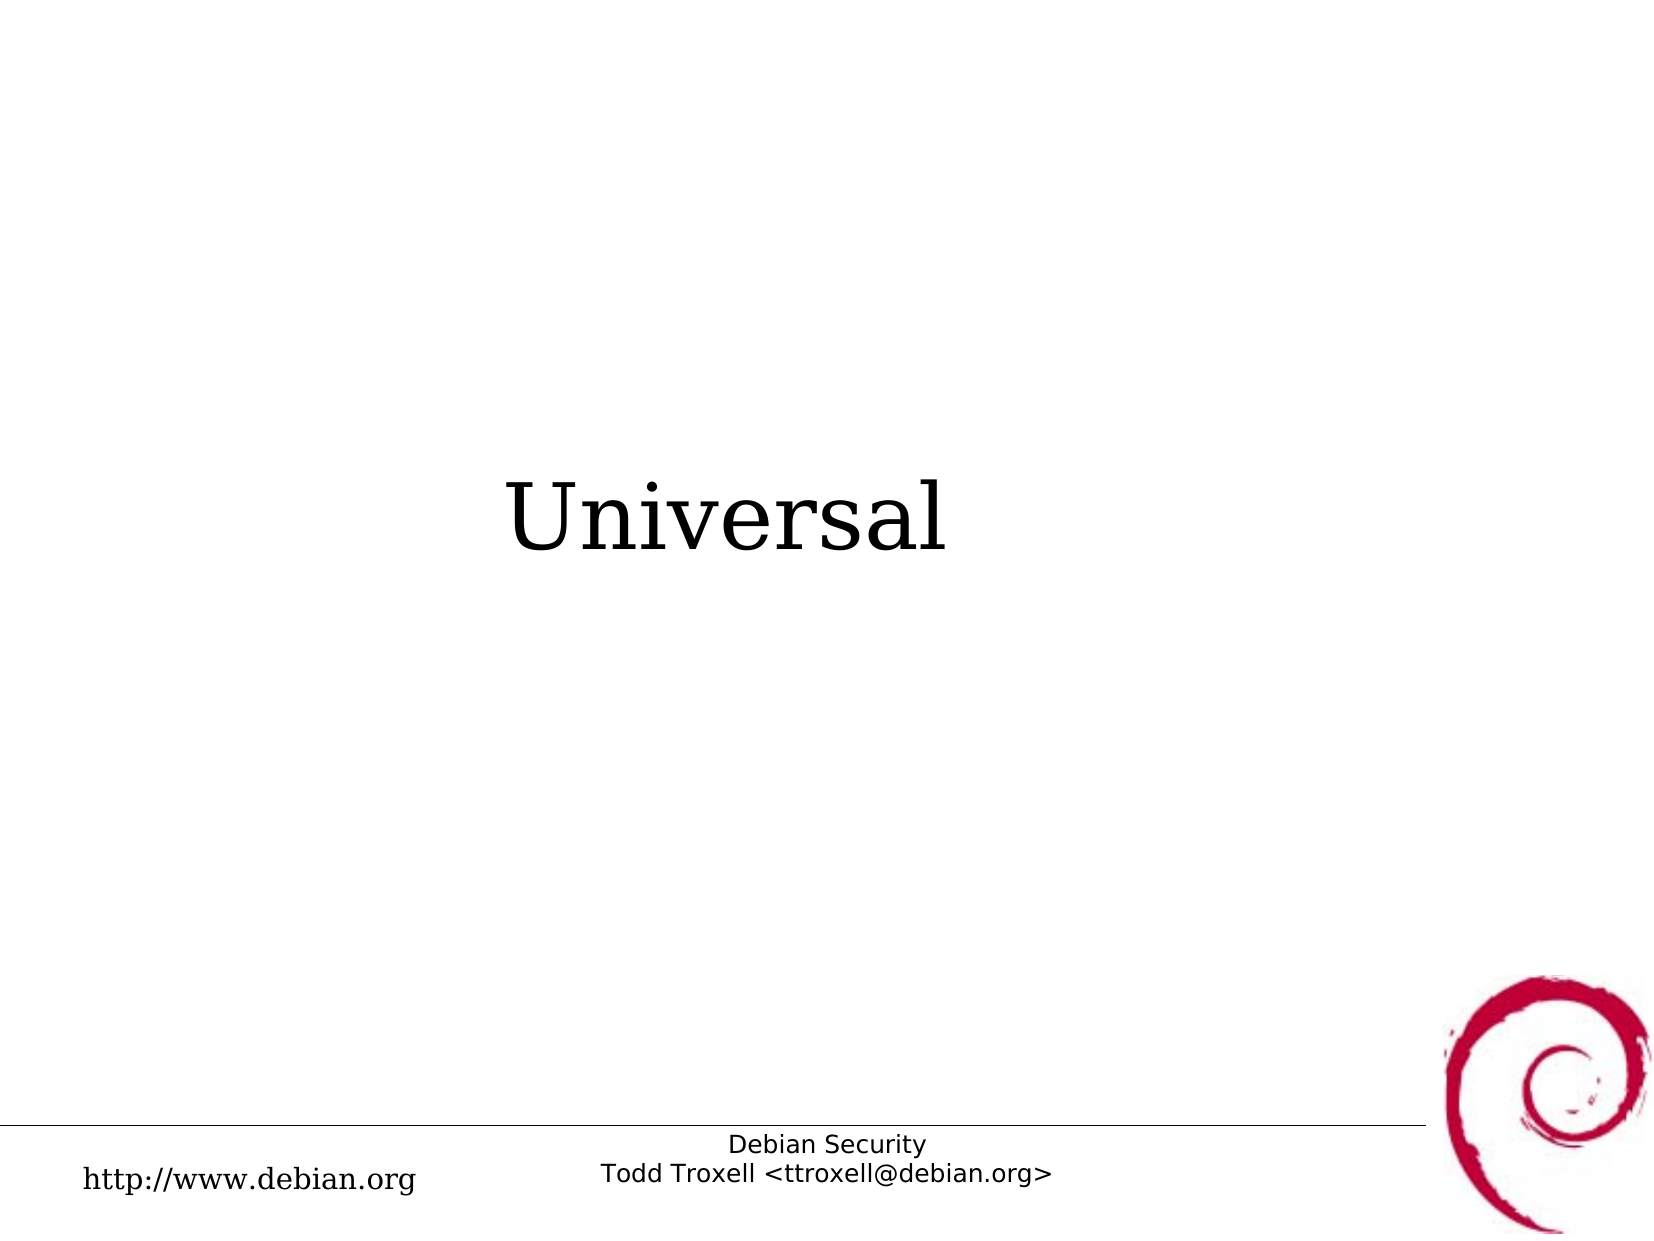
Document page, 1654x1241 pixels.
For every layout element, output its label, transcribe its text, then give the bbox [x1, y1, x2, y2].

text_box Universal [487, 457, 1163, 579]
picture [1443, 975, 1654, 1234]
